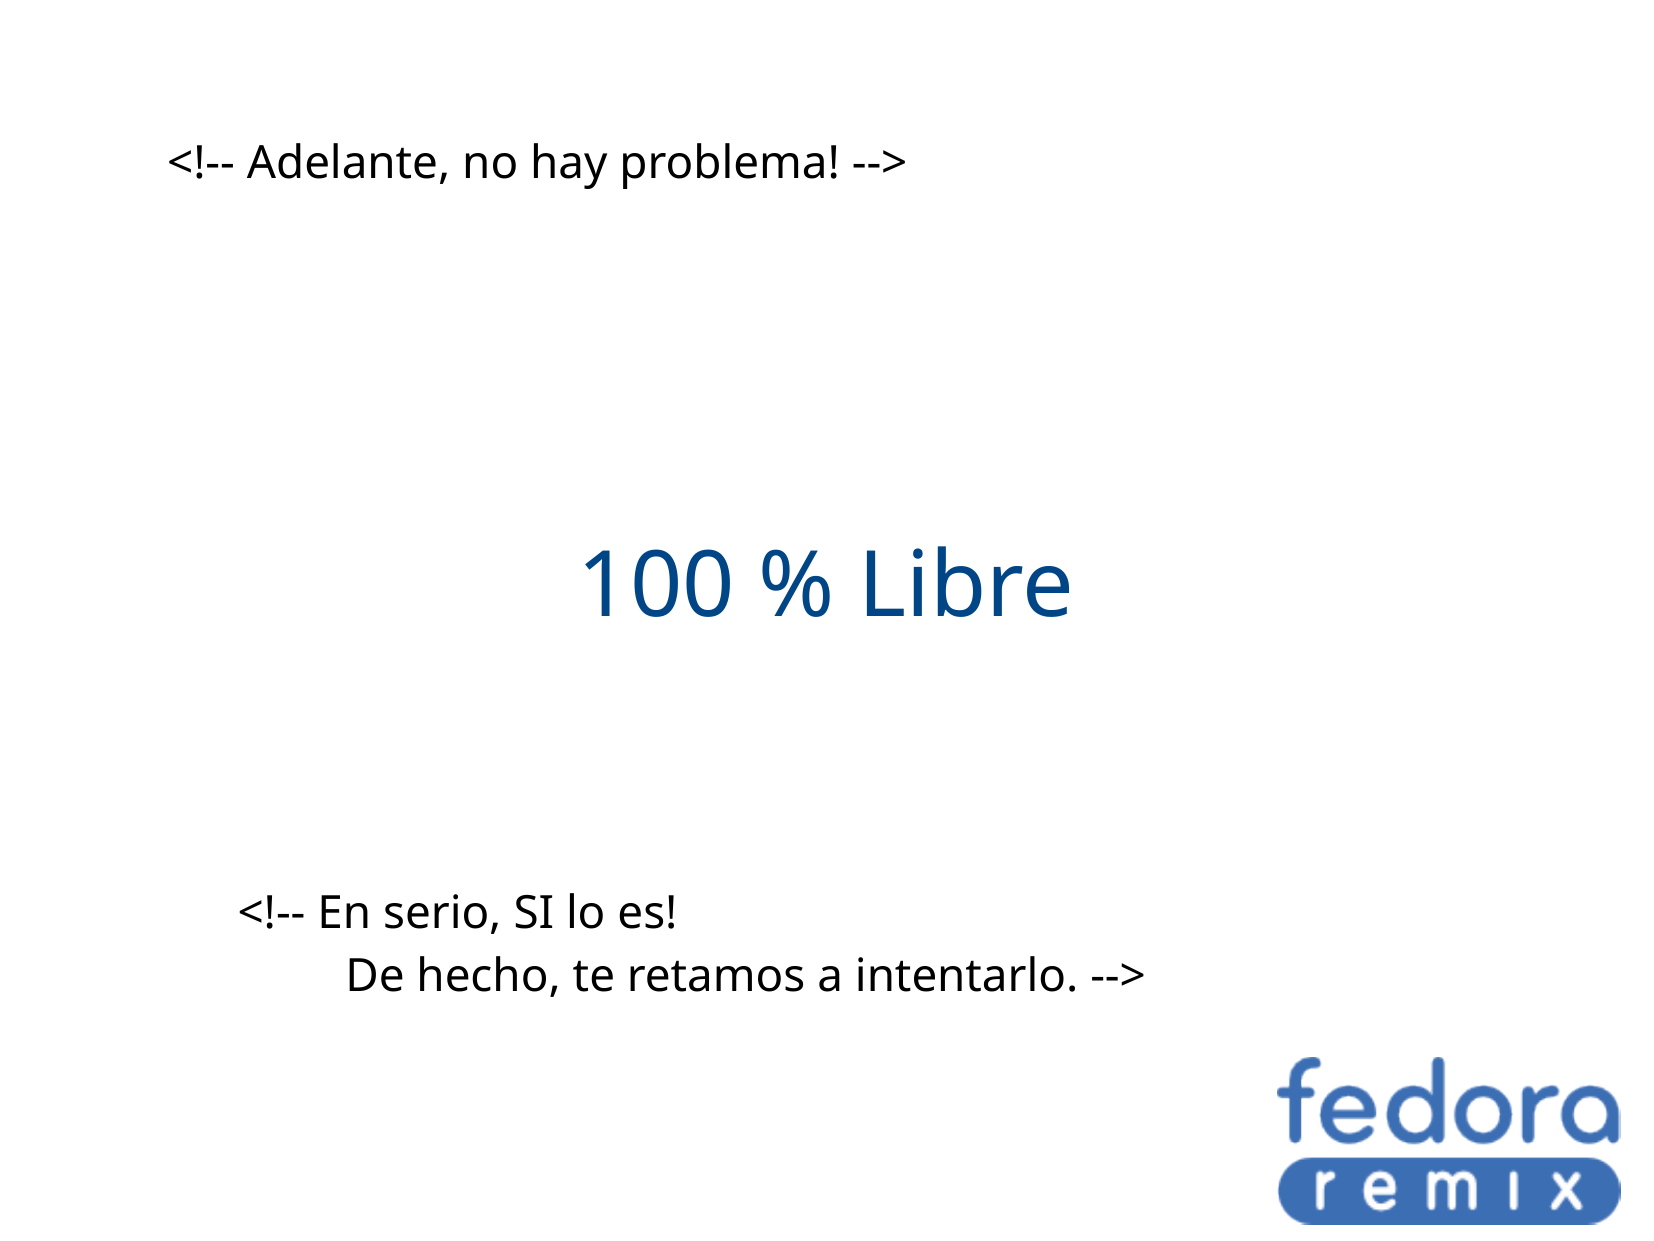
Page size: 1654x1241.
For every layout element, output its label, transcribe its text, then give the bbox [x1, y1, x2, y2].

title <!-- En serio, SI lo es! De hecho, te retamos a intentarlo. --> [237, 889, 1351, 996]
picture [1277, 1057, 1621, 1225]
title <!-- Adelante, no hay problema! --> [37, 112, 1038, 209]
title 100 % Libre [82, 525, 1571, 638]
